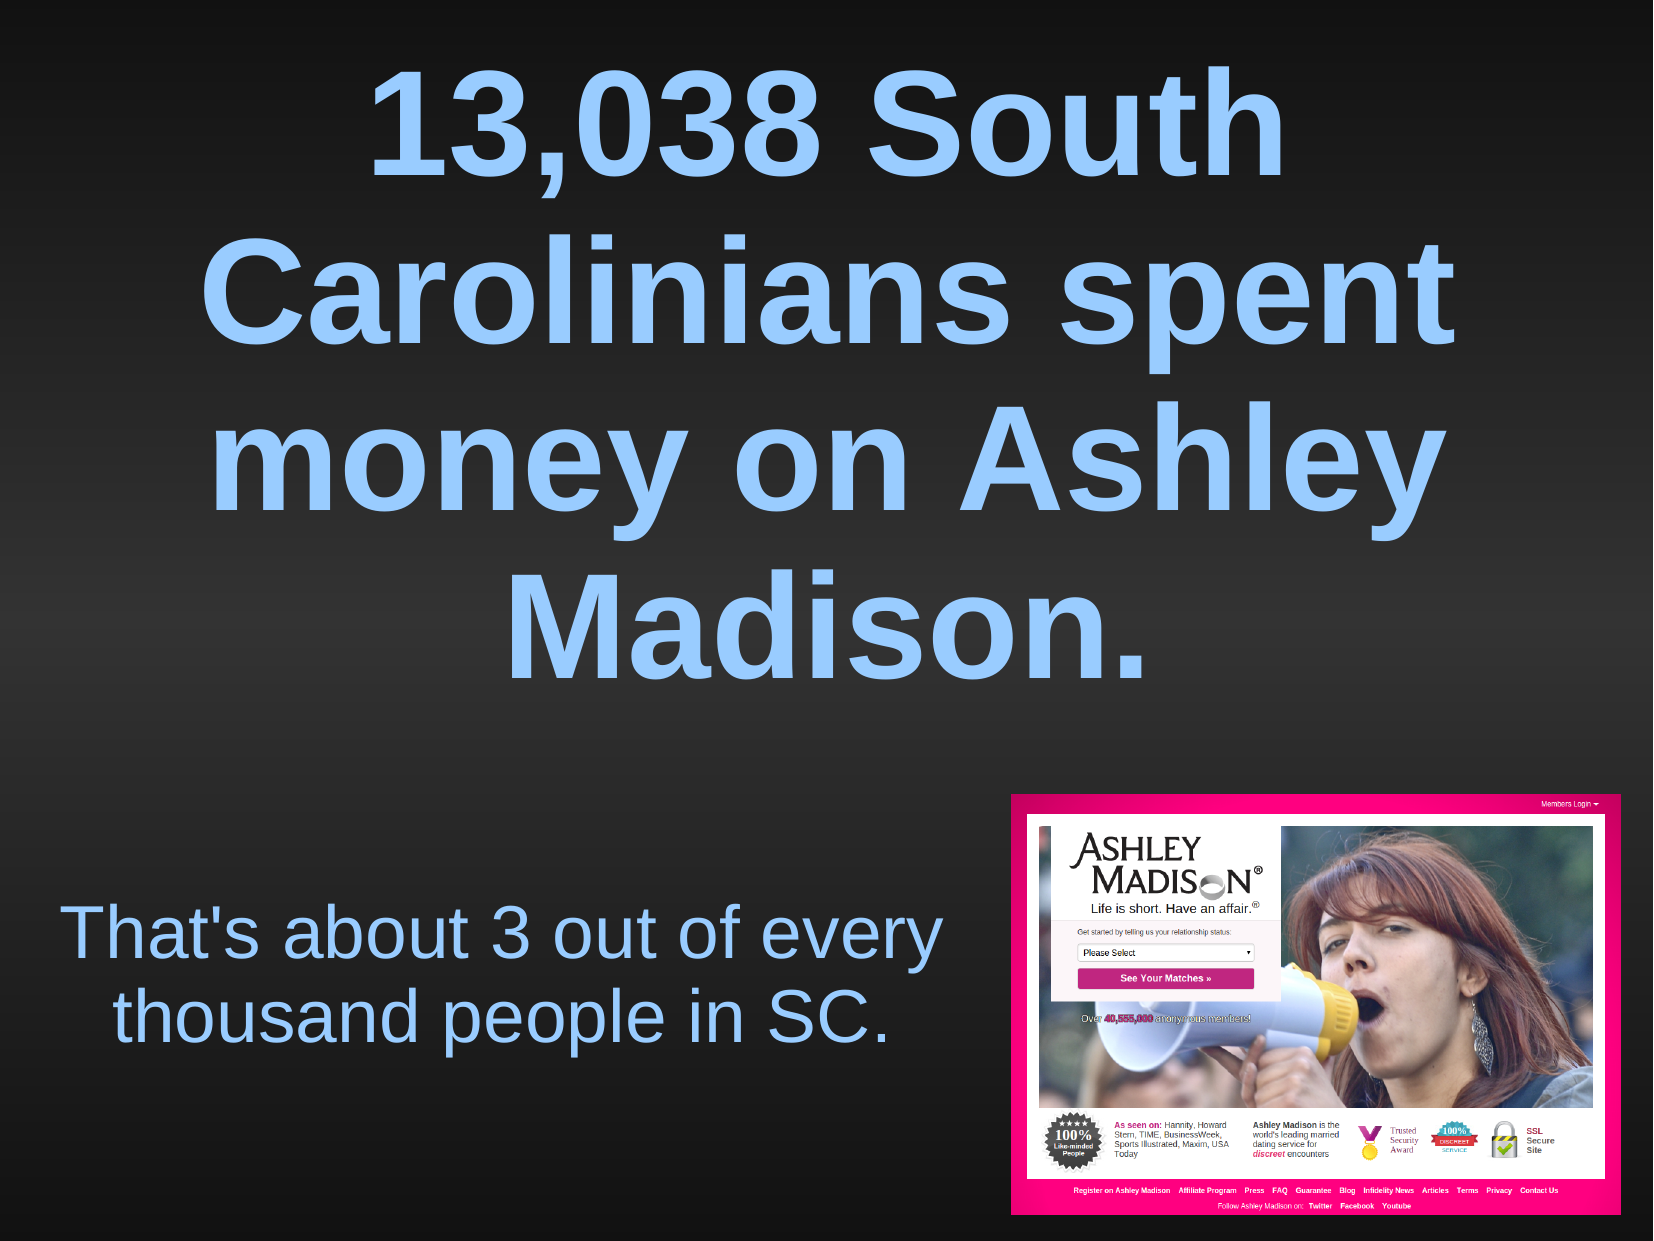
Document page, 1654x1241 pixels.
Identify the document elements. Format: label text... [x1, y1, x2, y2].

title 13,038 South Carolinians spent money on Ashley Madison. [3, 0, 1653, 886]
picture [1011, 794, 1621, 1216]
title That's about 3 out of every thousand people in SC. [15, 735, 991, 1216]
